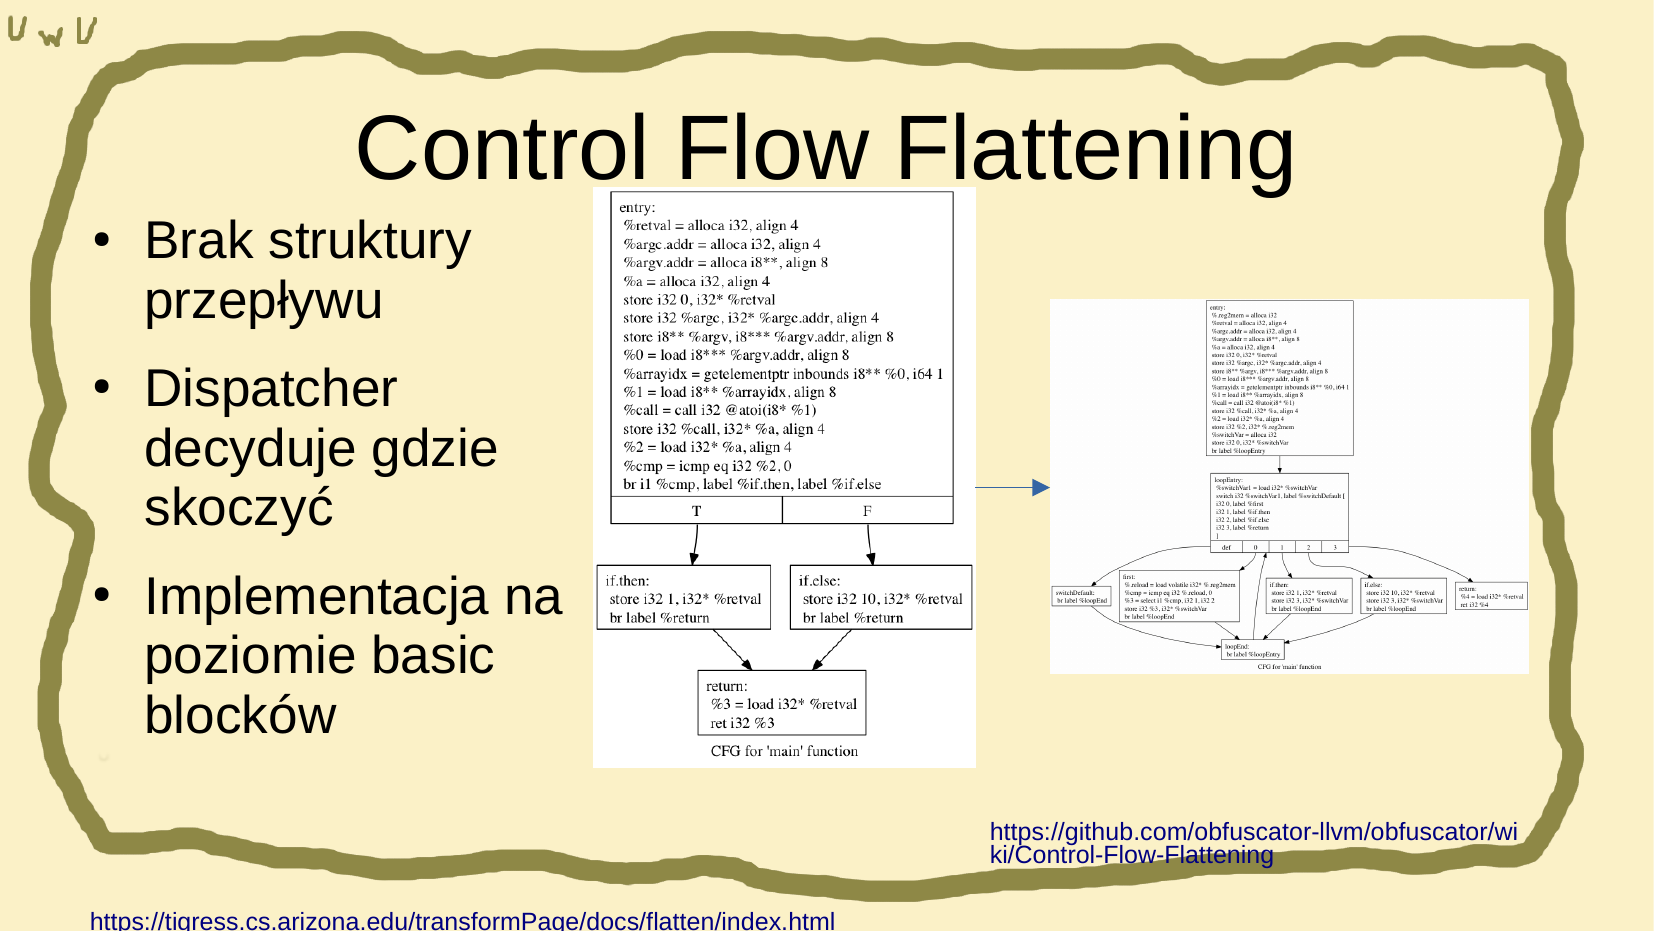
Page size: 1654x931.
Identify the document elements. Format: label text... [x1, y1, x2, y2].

text_box https://github.com/obfuscator-llvm/obfuscator/wiki/Control-Flow-Flattening [975, 782, 1538, 863]
list Brak struktury przepływu Dispatcher decyduje gdzie skoczyć Implementacja na poziomie basic blocków [75, 210, 593, 751]
title Control Flow Flattening [82, 69, 1571, 226]
picture [0, 0, 1654, 931]
text_box https://tigress.cs.arizona.edu/transformPage/docs/flatten/index.html [75, 900, 901, 931]
